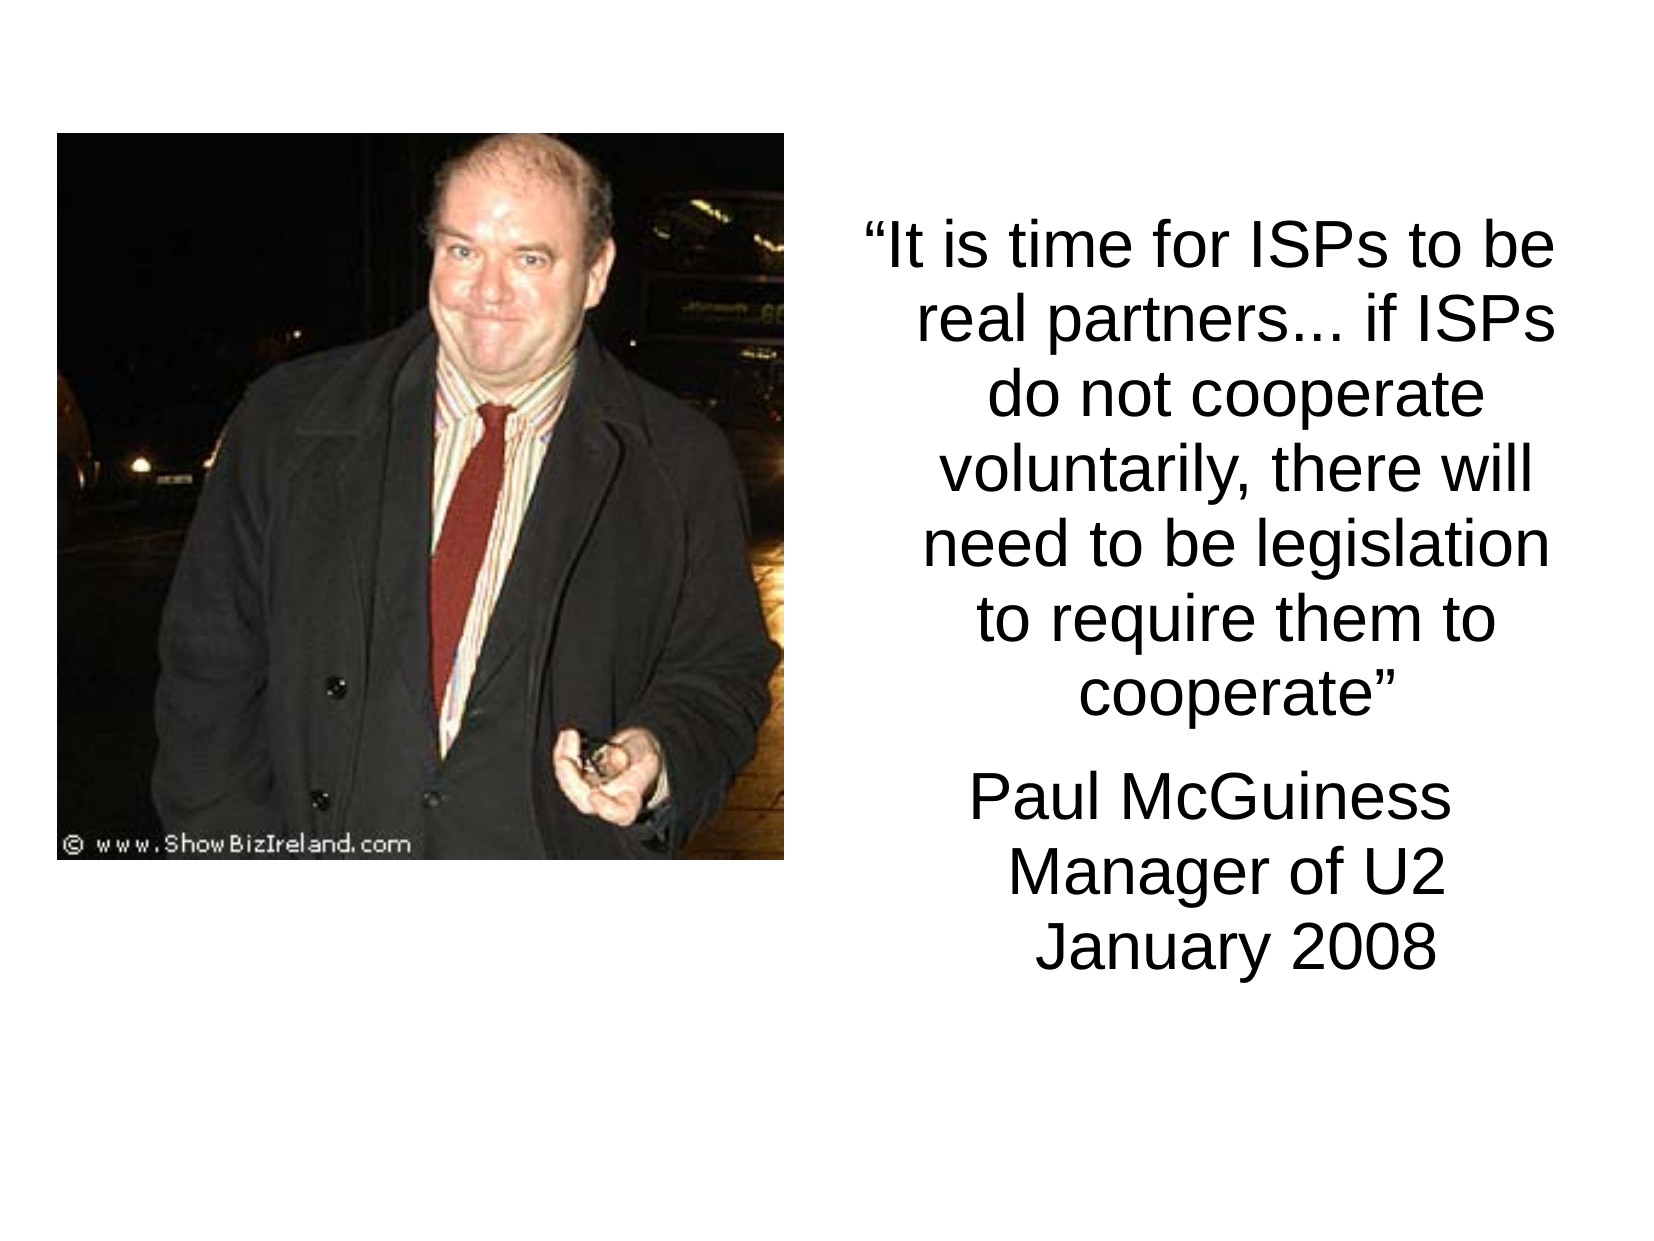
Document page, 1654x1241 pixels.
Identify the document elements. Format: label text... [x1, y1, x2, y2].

list “It is time for ISPs to be real partners... if ISPs do not cooperate voluntarily, there will need to be legislation to require them to cooperate” Paul McGuiness Manager of U2 January 2008 [838, 206, 1565, 1026]
picture [57, 133, 784, 860]
